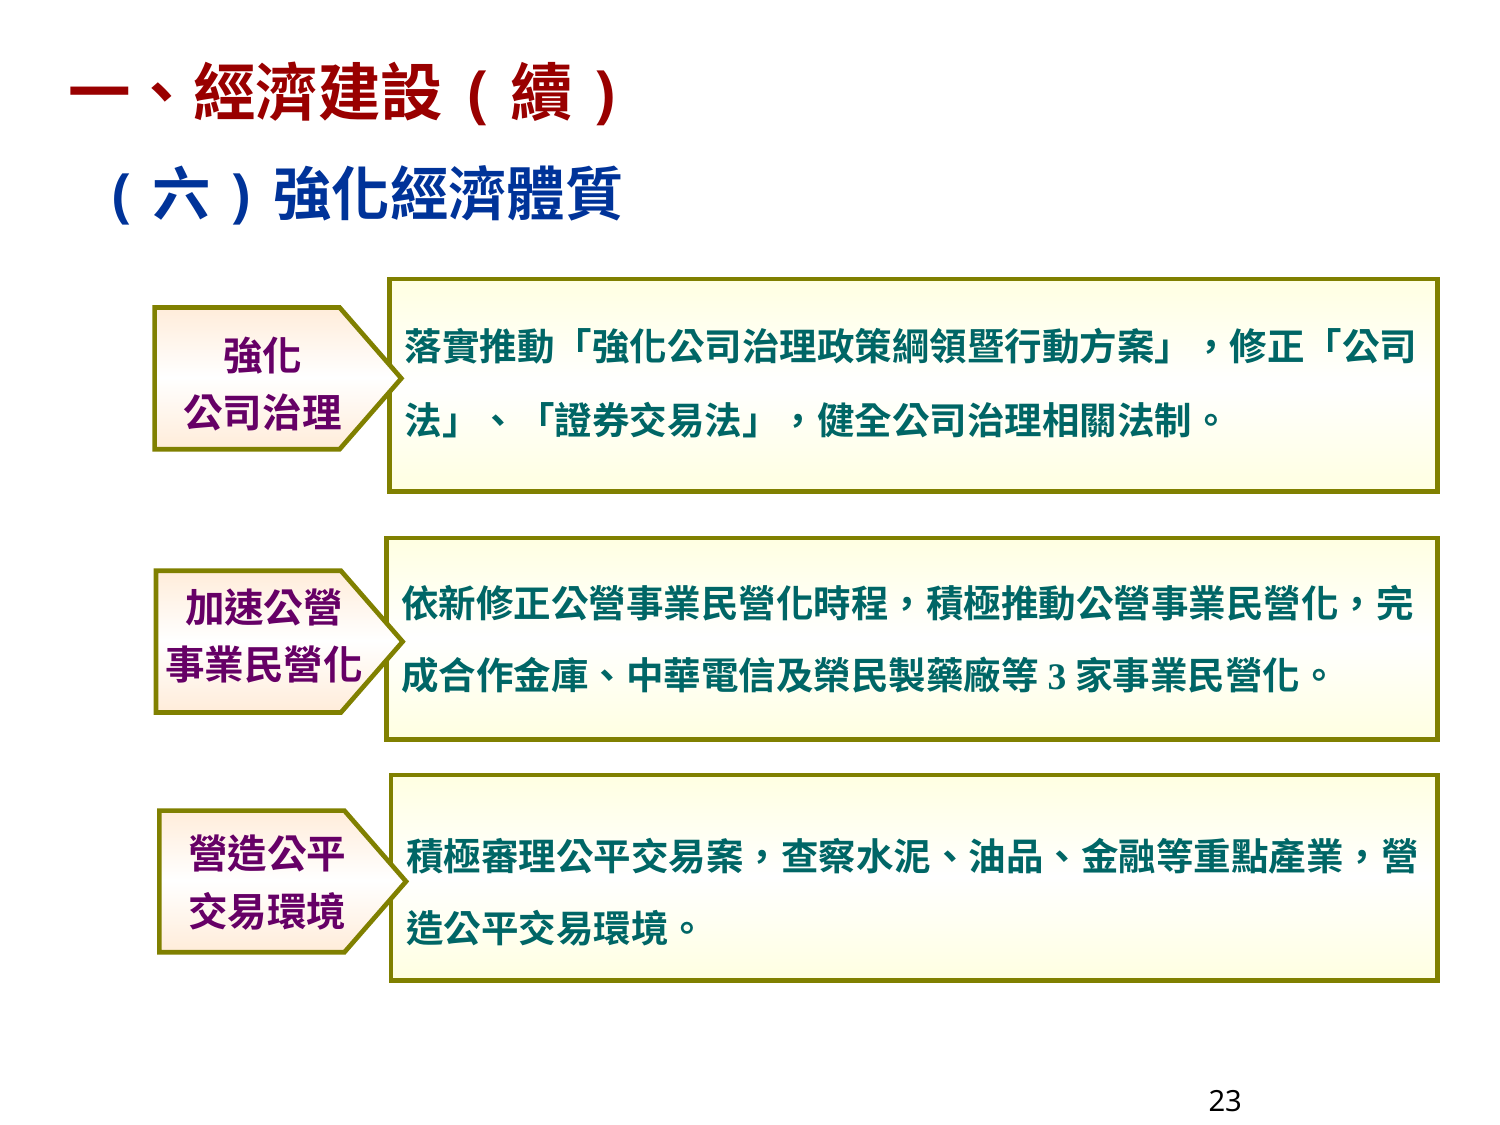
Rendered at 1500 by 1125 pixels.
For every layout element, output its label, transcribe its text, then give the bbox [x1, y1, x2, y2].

text_box 營造公平 交易環境 [159, 810, 407, 953]
text_box [1193, 1054, 1500, 1125]
text_box 強化 公司治理 [154, 307, 402, 450]
text_box 依新修正公營事業民營化時程，積極推動公營事業民營化，完 成合作金庫、中華電信及榮民製藥廠等3家事業民營化。 [386, 538, 1438, 740]
text_box (六)強化經濟體質 [89, 149, 892, 234]
text_box 加速公營 事業民營化 [155, 570, 403, 713]
text_box 一、經濟建設(續) [53, 45, 1329, 136]
text_box 落實推動「強化公司治理政策綱領暨行動方案」，修正「公司 法」、「證券交易法」，健全公司治理相關法制。 [390, 279, 1438, 492]
text_box 積極審理公平交易案，查察水泥、油品、金融等重點產業，營造公平交易環境。 [391, 775, 1438, 981]
